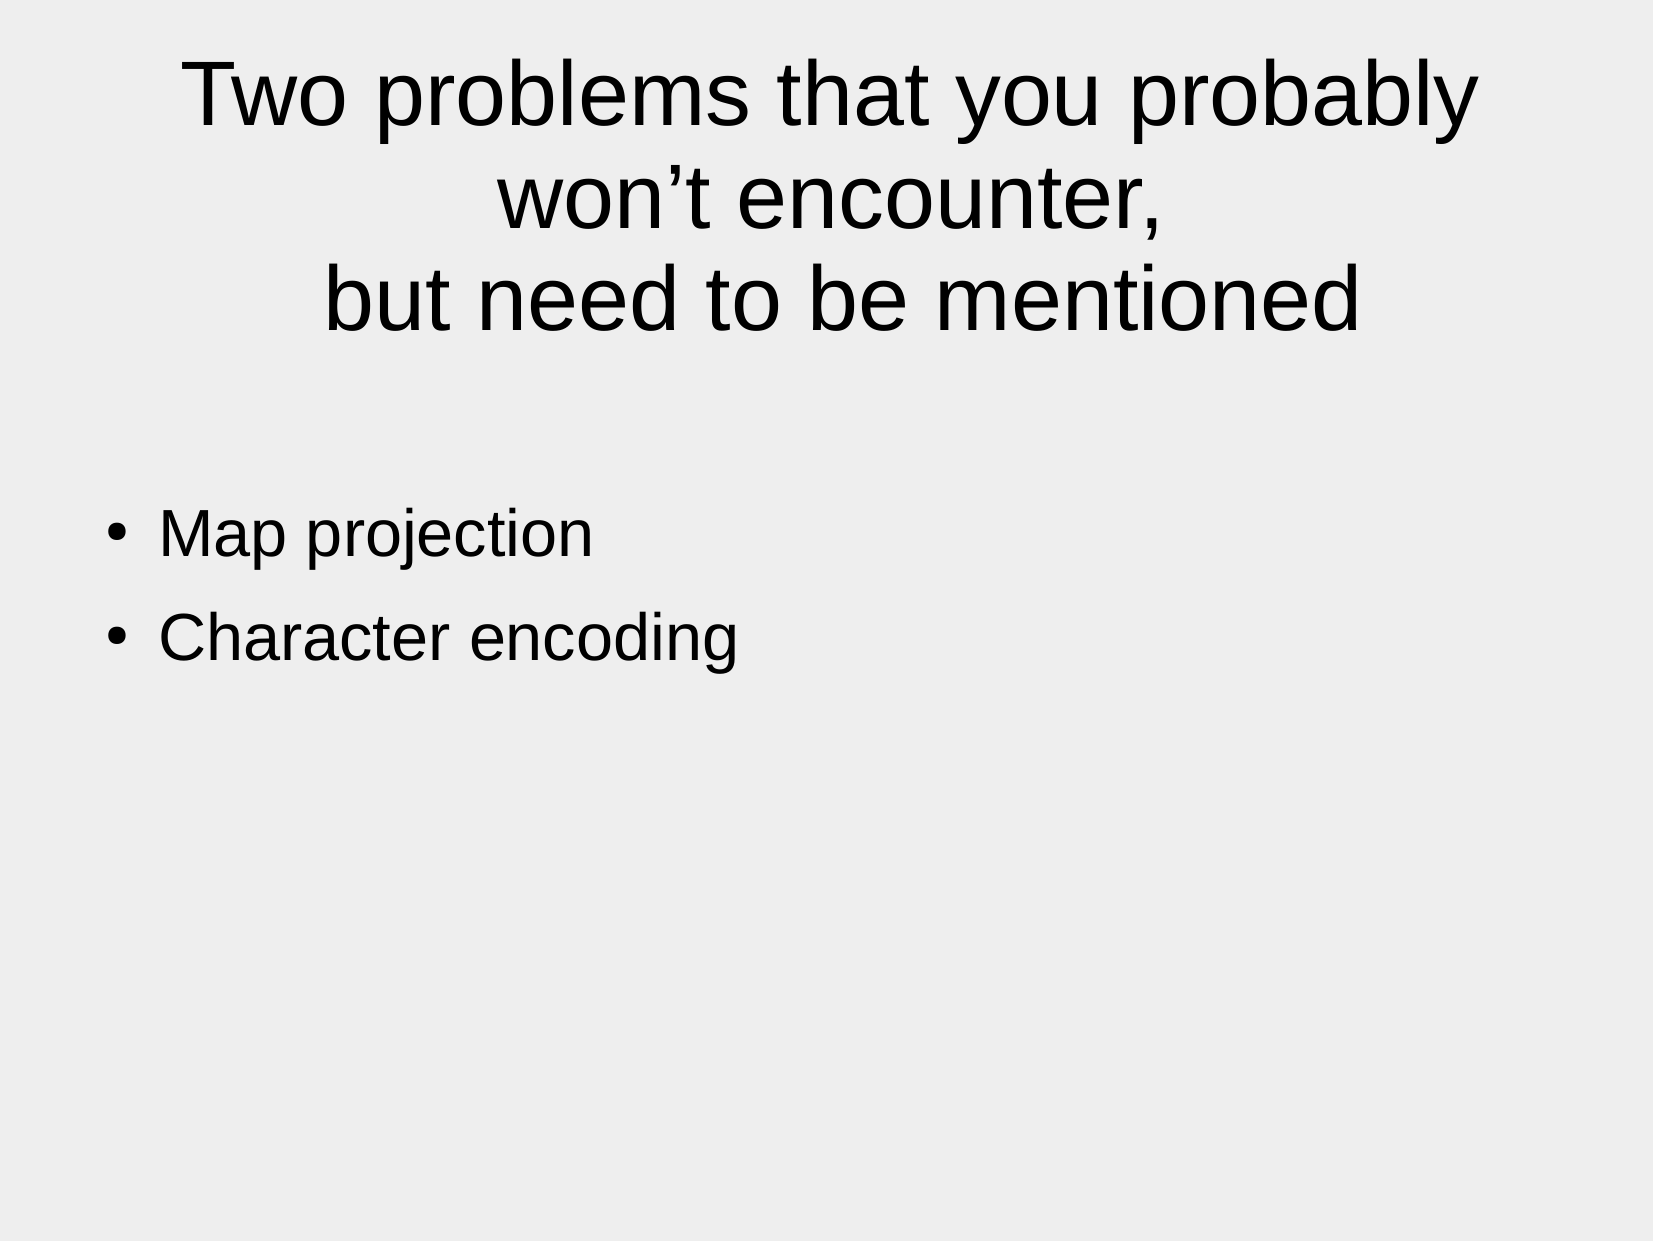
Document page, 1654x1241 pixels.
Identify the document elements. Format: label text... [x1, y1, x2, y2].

title Two problems that you probably won’t encounter, but need to be mentioned [87, 42, 1576, 351]
list Map projection Character encoding [87, 495, 1576, 916]
